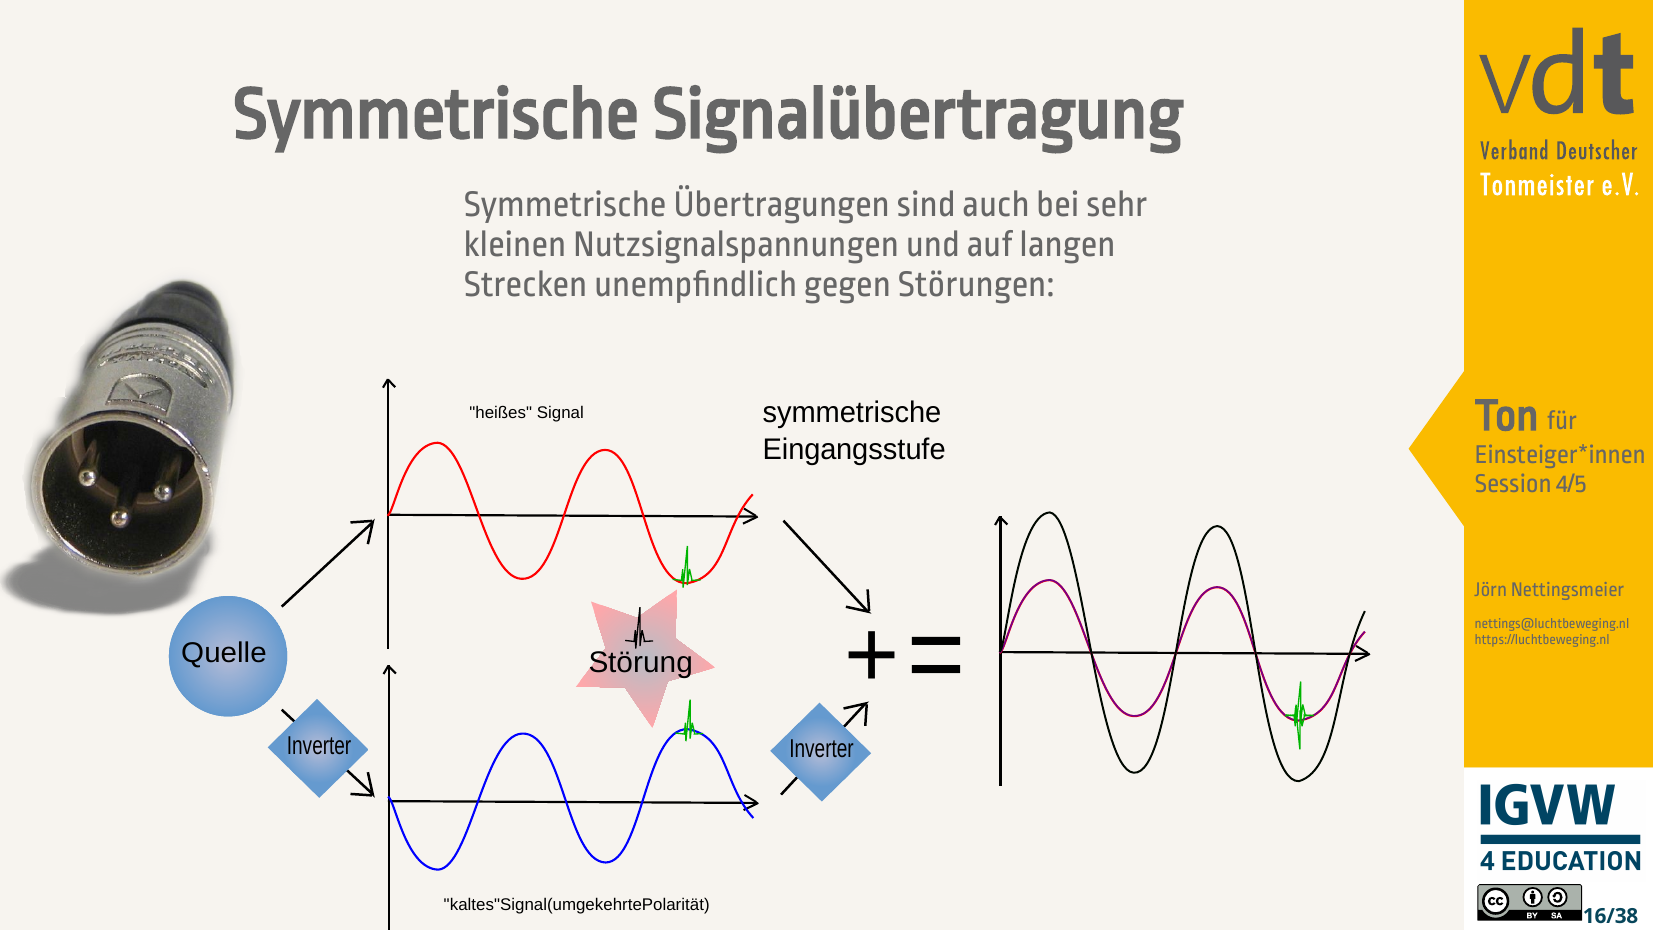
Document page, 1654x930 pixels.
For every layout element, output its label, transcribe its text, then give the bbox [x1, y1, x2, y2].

title Symmetrische Signalübertragung [82, 37, 1335, 193]
text_box Symmetrische Übertragungen sind auch bei sehr kleinen Nutzsignalspannungen und auf langen Strecken unempfindlich gegen Störungen: [448, 177, 1252, 804]
picture [0, 249, 1649, 930]
